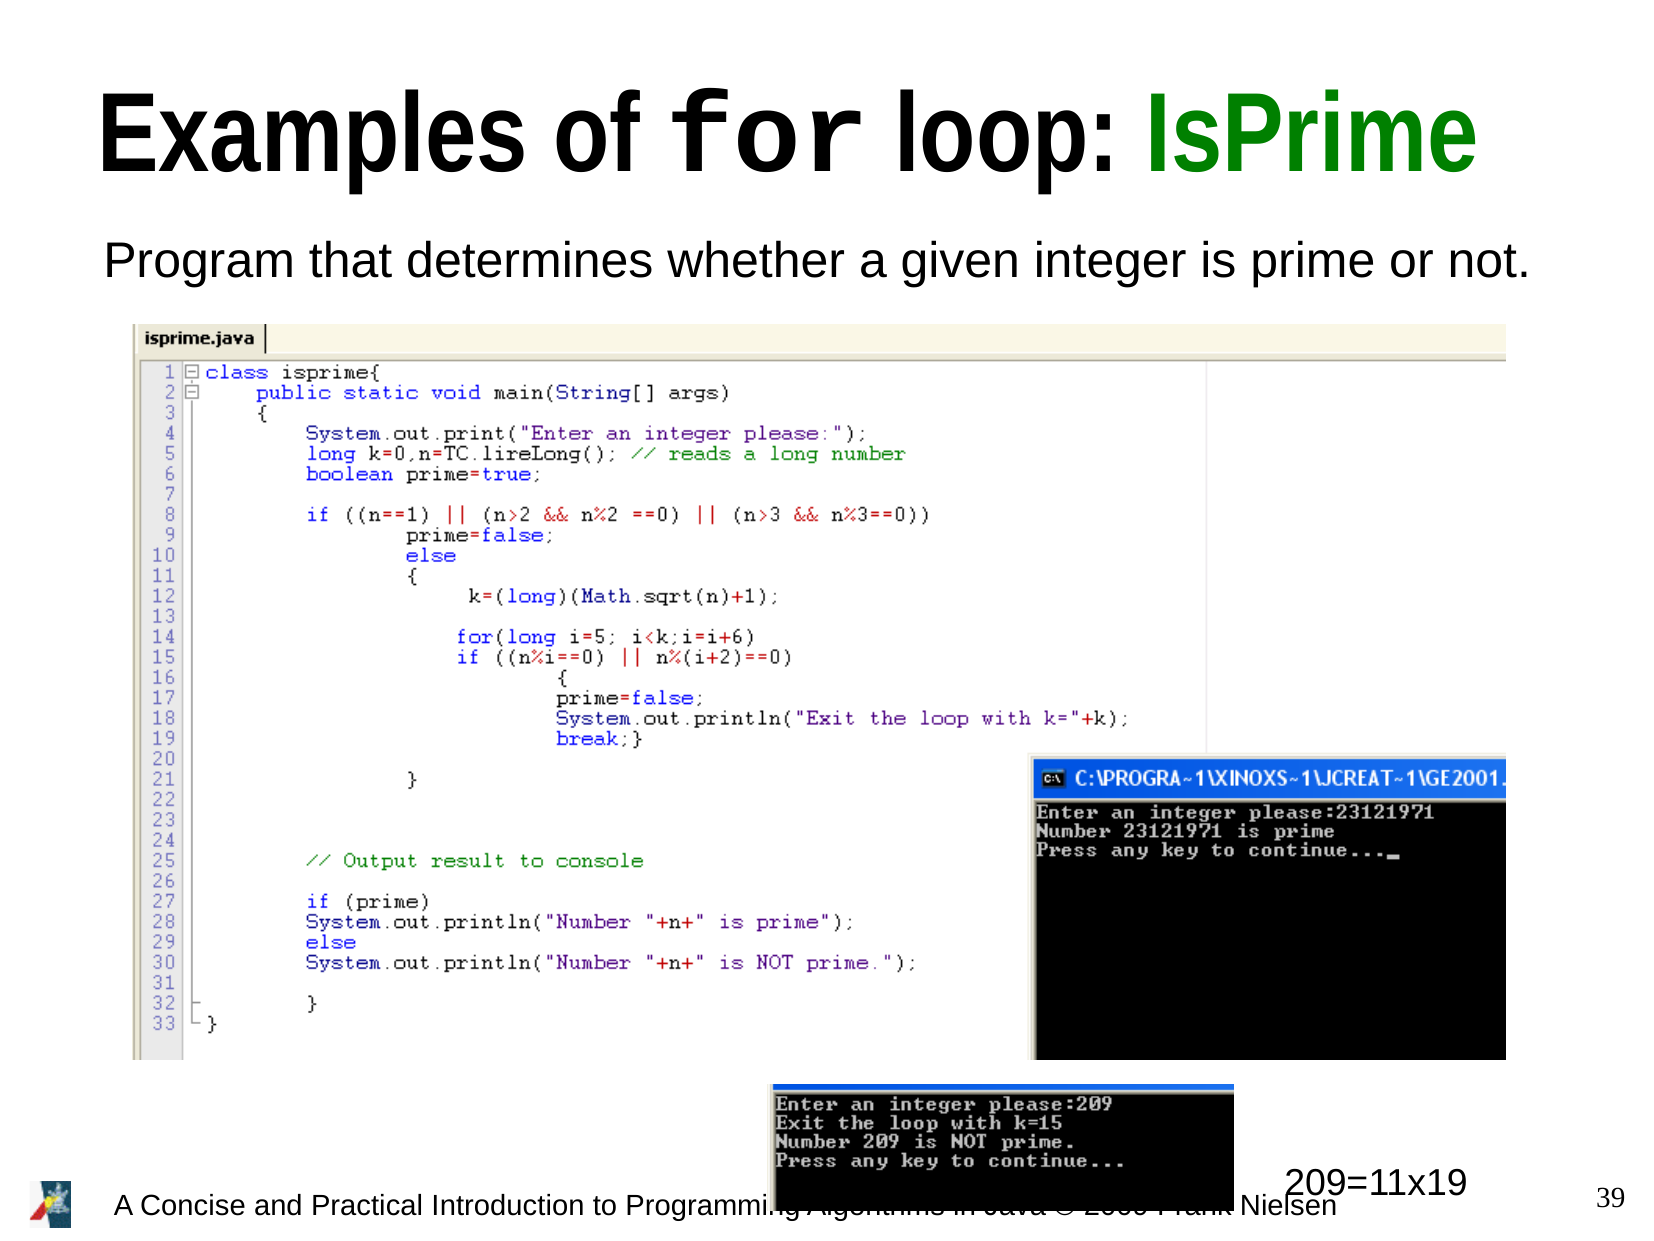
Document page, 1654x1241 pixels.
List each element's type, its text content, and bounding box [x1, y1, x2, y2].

text_box 209=11x19 [1269, 1153, 1483, 1211]
text_box Examples of for loop: IsPrime [59, 59, 1625, 213]
picture [29, 1181, 71, 1228]
picture [767, 1084, 1234, 1211]
picture [132, 324, 1506, 1060]
text_box Program that determines whether a given integer is prime or not. [88, 224, 1548, 296]
